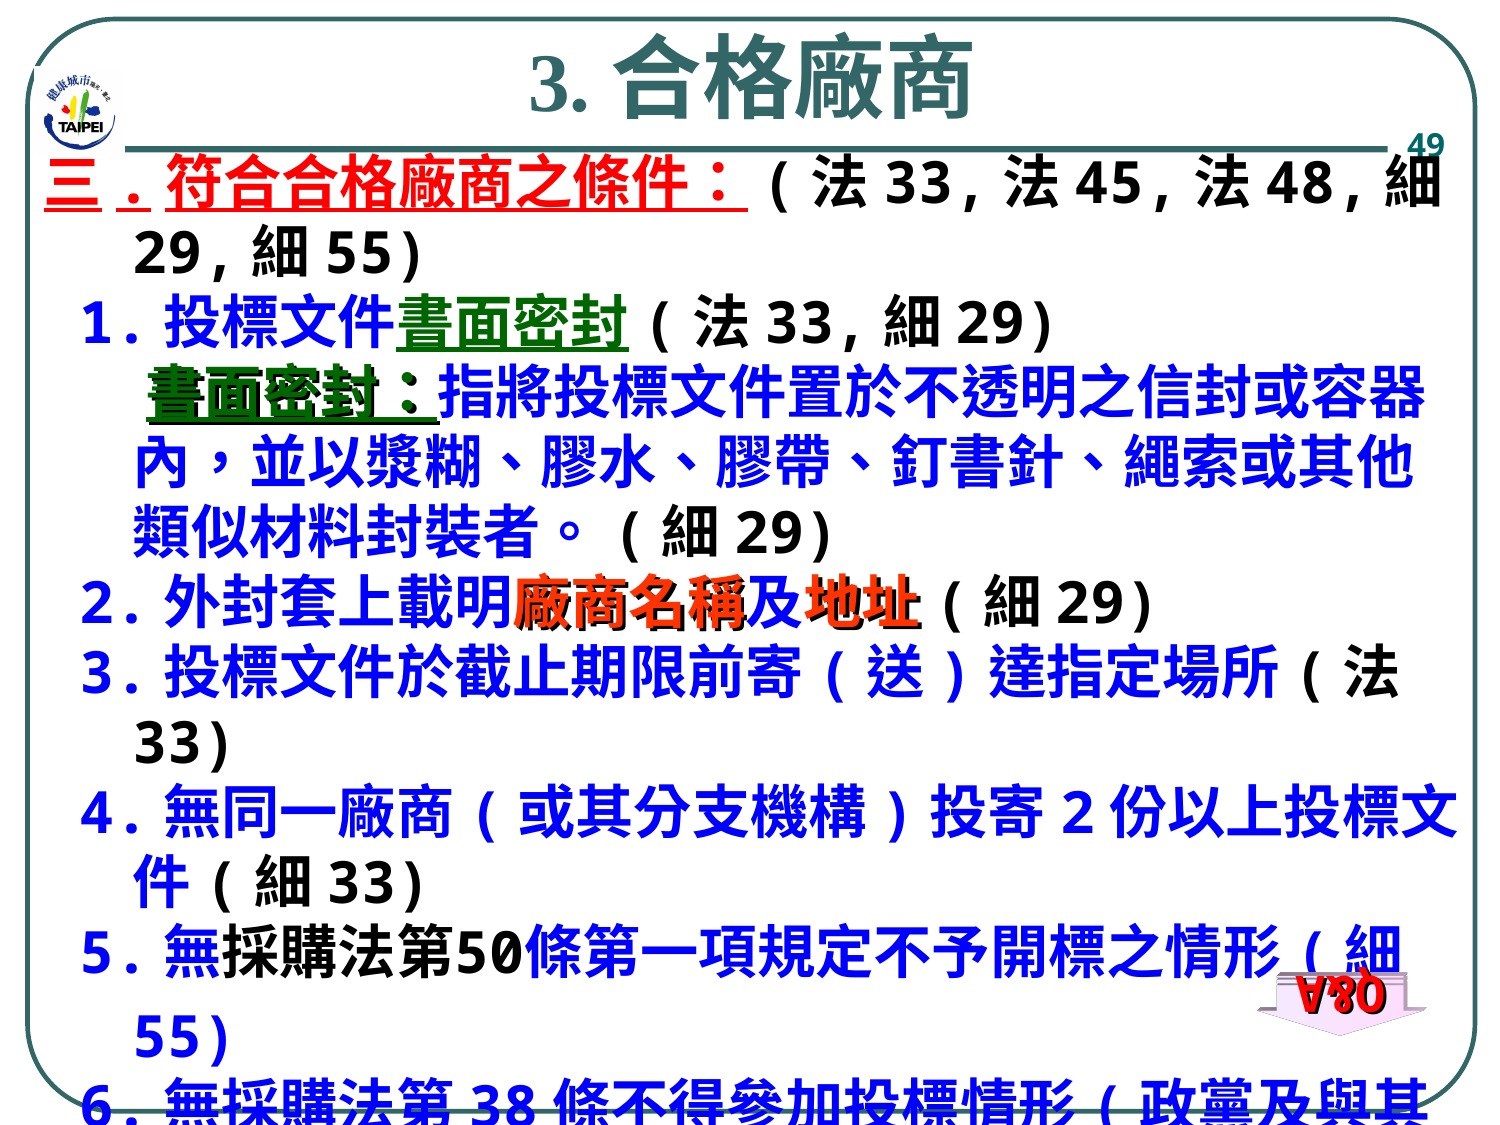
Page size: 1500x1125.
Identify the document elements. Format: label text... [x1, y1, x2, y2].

title 3.合格廠商 [35, 12, 1471, 138]
text_box 三.符合合格廠商之條件：(法33,法45,法48,細29,細55) 1.投標文件書面密封(法33,細29) 書面密封：指將投標文件置於不透明之信封或容器內，並以漿糊、膠水、膠帶、釘書針、繩索或其他類似材料封裝者。(細29) 2.外封套上載明廠商名稱及地址(細29) 3.投標文件於截止期限前寄(送)達指定場所(法33) 4.無同一廠商(或其分支機構)投寄2份以上投標文件(細33) 5.無採購法第50條第一項規定不予開標之情形(細55) 6.無採購法第38條不得參加投標情形(政黨及與其具關係企業) 7.無採購法施行細則第38條不得參加投標情形 [41, 137, 1471, 1125]
